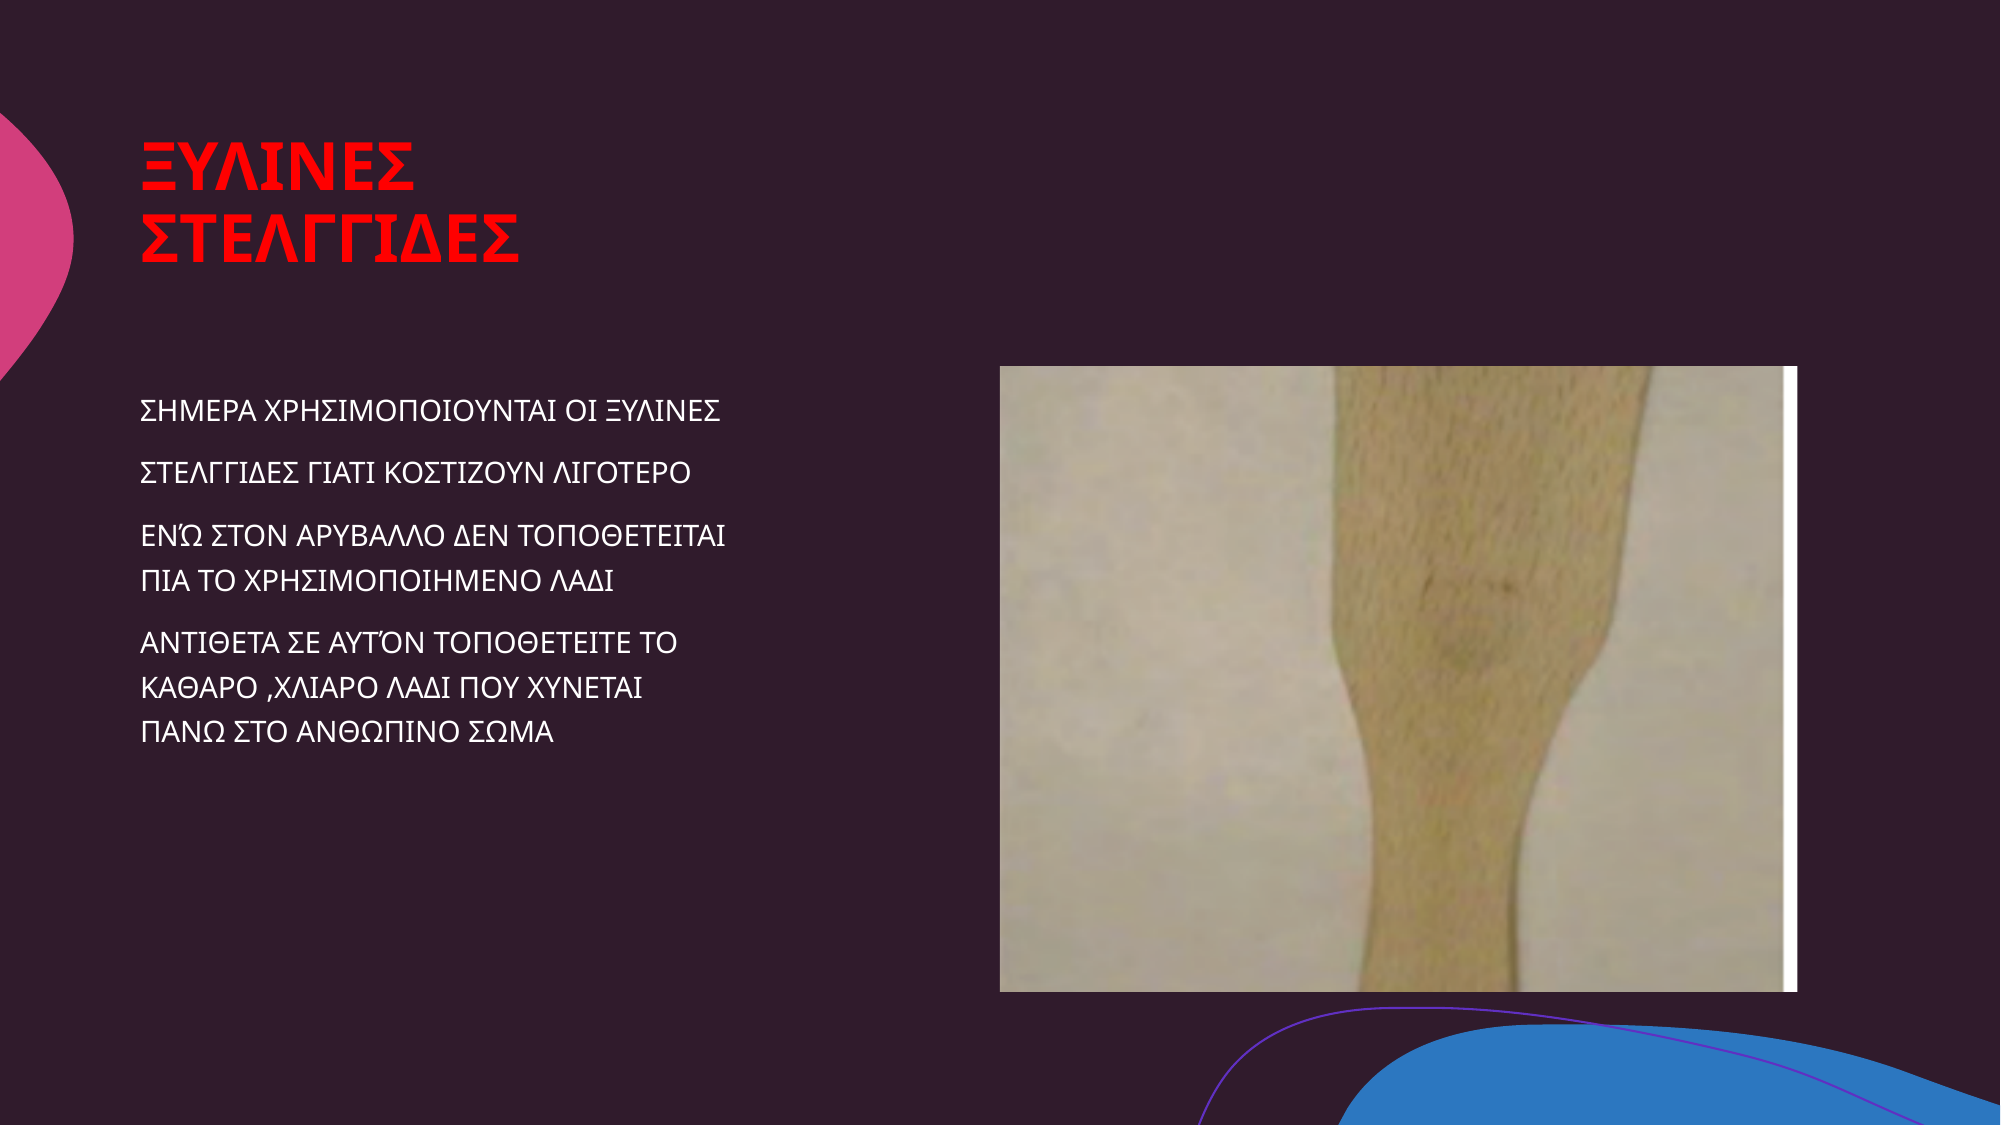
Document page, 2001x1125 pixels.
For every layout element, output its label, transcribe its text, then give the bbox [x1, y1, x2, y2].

list ΣΗΜΕΡΑ ΧΡΗΣΙΜΟΠΟΙΟΥΝΤΑΙ ΟΙ ΞΥΛΙΝΕΣ ΣΤΕΛΓΓΙΔΕΣ ΓΙΑΤΙ ΚΟΣΤΙΖΟΥΝ ΛΙΓΟΤΕΡΟ ΕΝΏ ΣΤΟΝ ΑΡΥΒΑΛΛΟ ΔΕΝ ΤΟΠΟΘΕΤΕΙΤΑΙ ΠΙΑ ΤΟ ΧΡΗΣΙΜΟΠΟΙΗΜΕΝΟ ΛΑΔΙ ΑΝΤΙΘΕΤΑ ΣΕ ΑΥΤΌΝ ΤΟΠΟΘΕΤΕΙΤΕ ΤΟ ΚΑΘΑΡΟ ,ΧΛΙΑΡΟ ΛΑΔΙ ΠΟΥ ΧΥΝΕΤΑΙ ΠΑΝΩ ΣΤΟ ΑΝΘΩΠΙΝΟ ΣΩΜΑ [125, 375, 751, 875]
title ΞΥΛΙΝΕΣ ΣΤΕΛΓΓΙΔΕΣ [125, 125, 751, 375]
picture [999, 366, 1798, 992]
